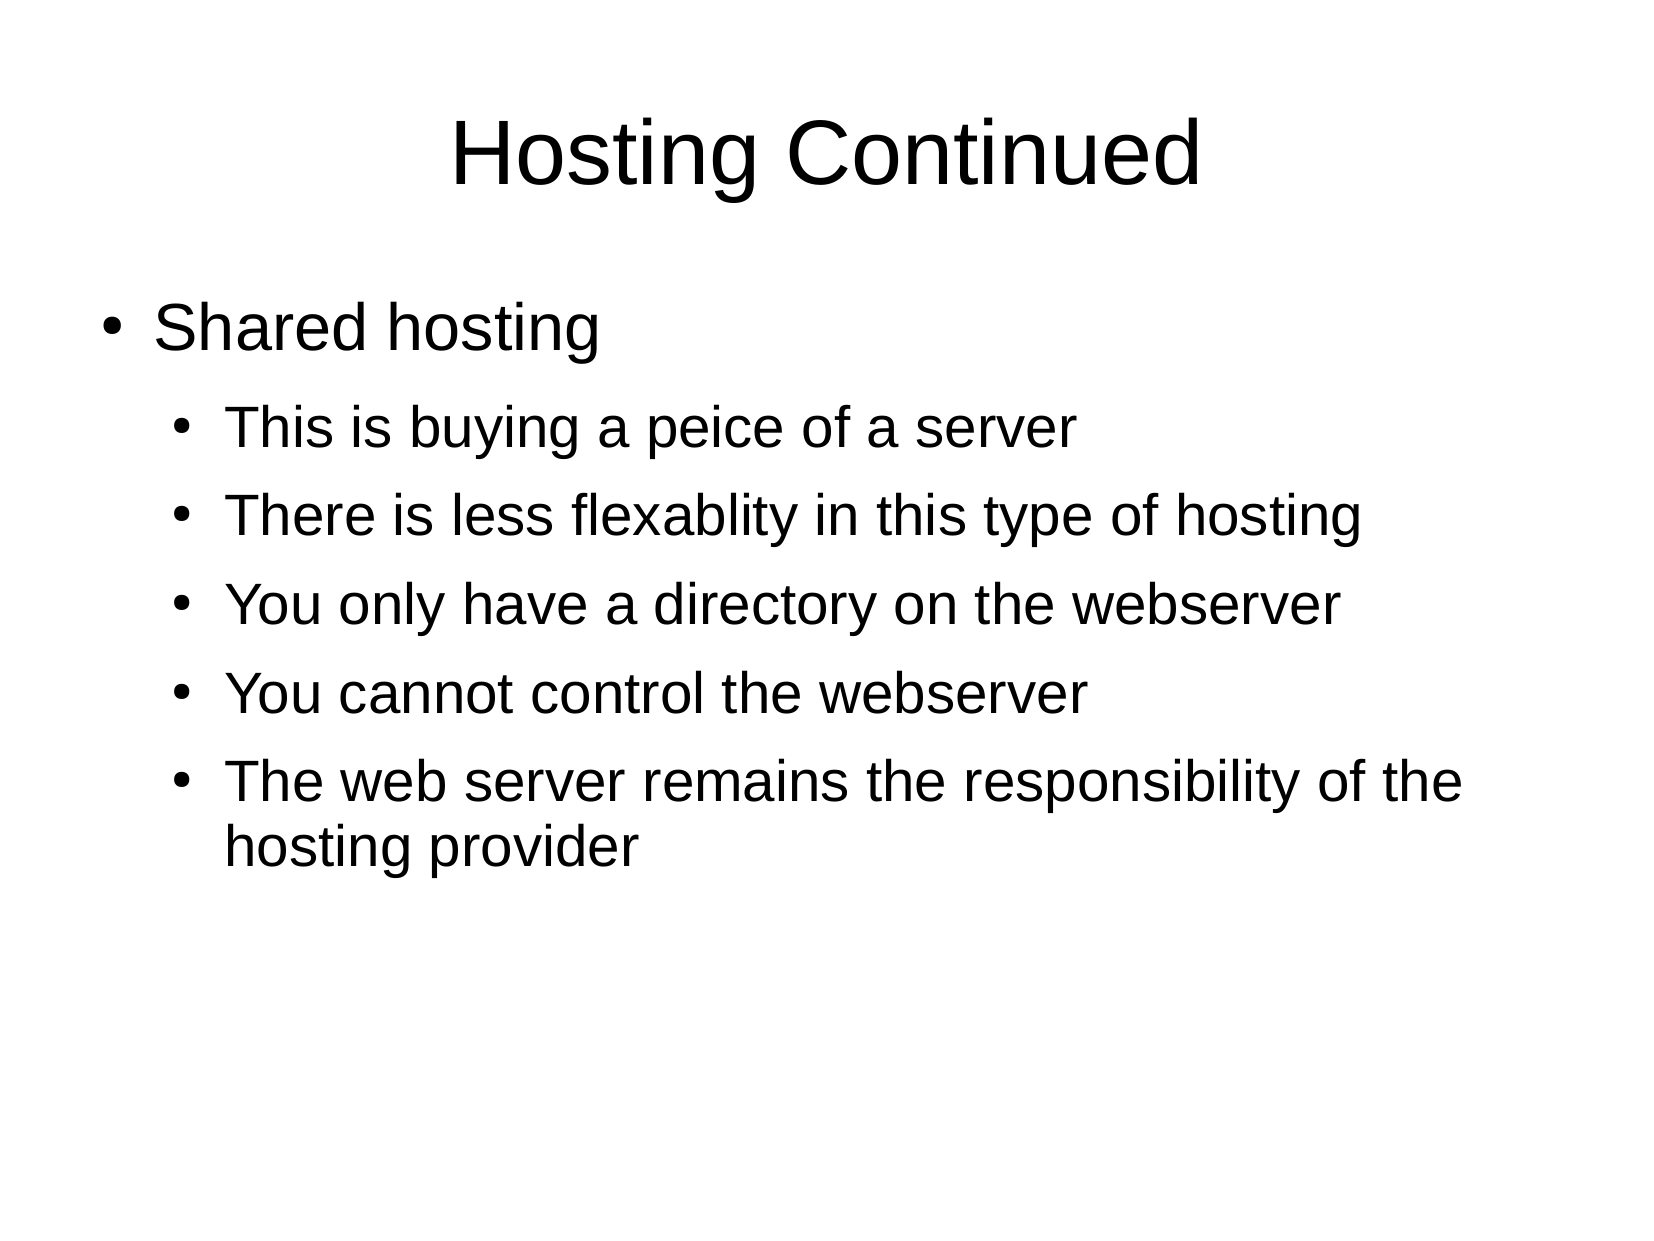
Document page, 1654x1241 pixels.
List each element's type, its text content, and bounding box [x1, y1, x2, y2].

list Shared hosting This is buying a peice of a server There is less flexablity in this type of hosting You only have a directory on the webserver You cannot control the webserver The web server remains the responsibility of the hosting provider [82, 290, 1571, 1109]
title Hosting Continued [82, 56, 1571, 250]
